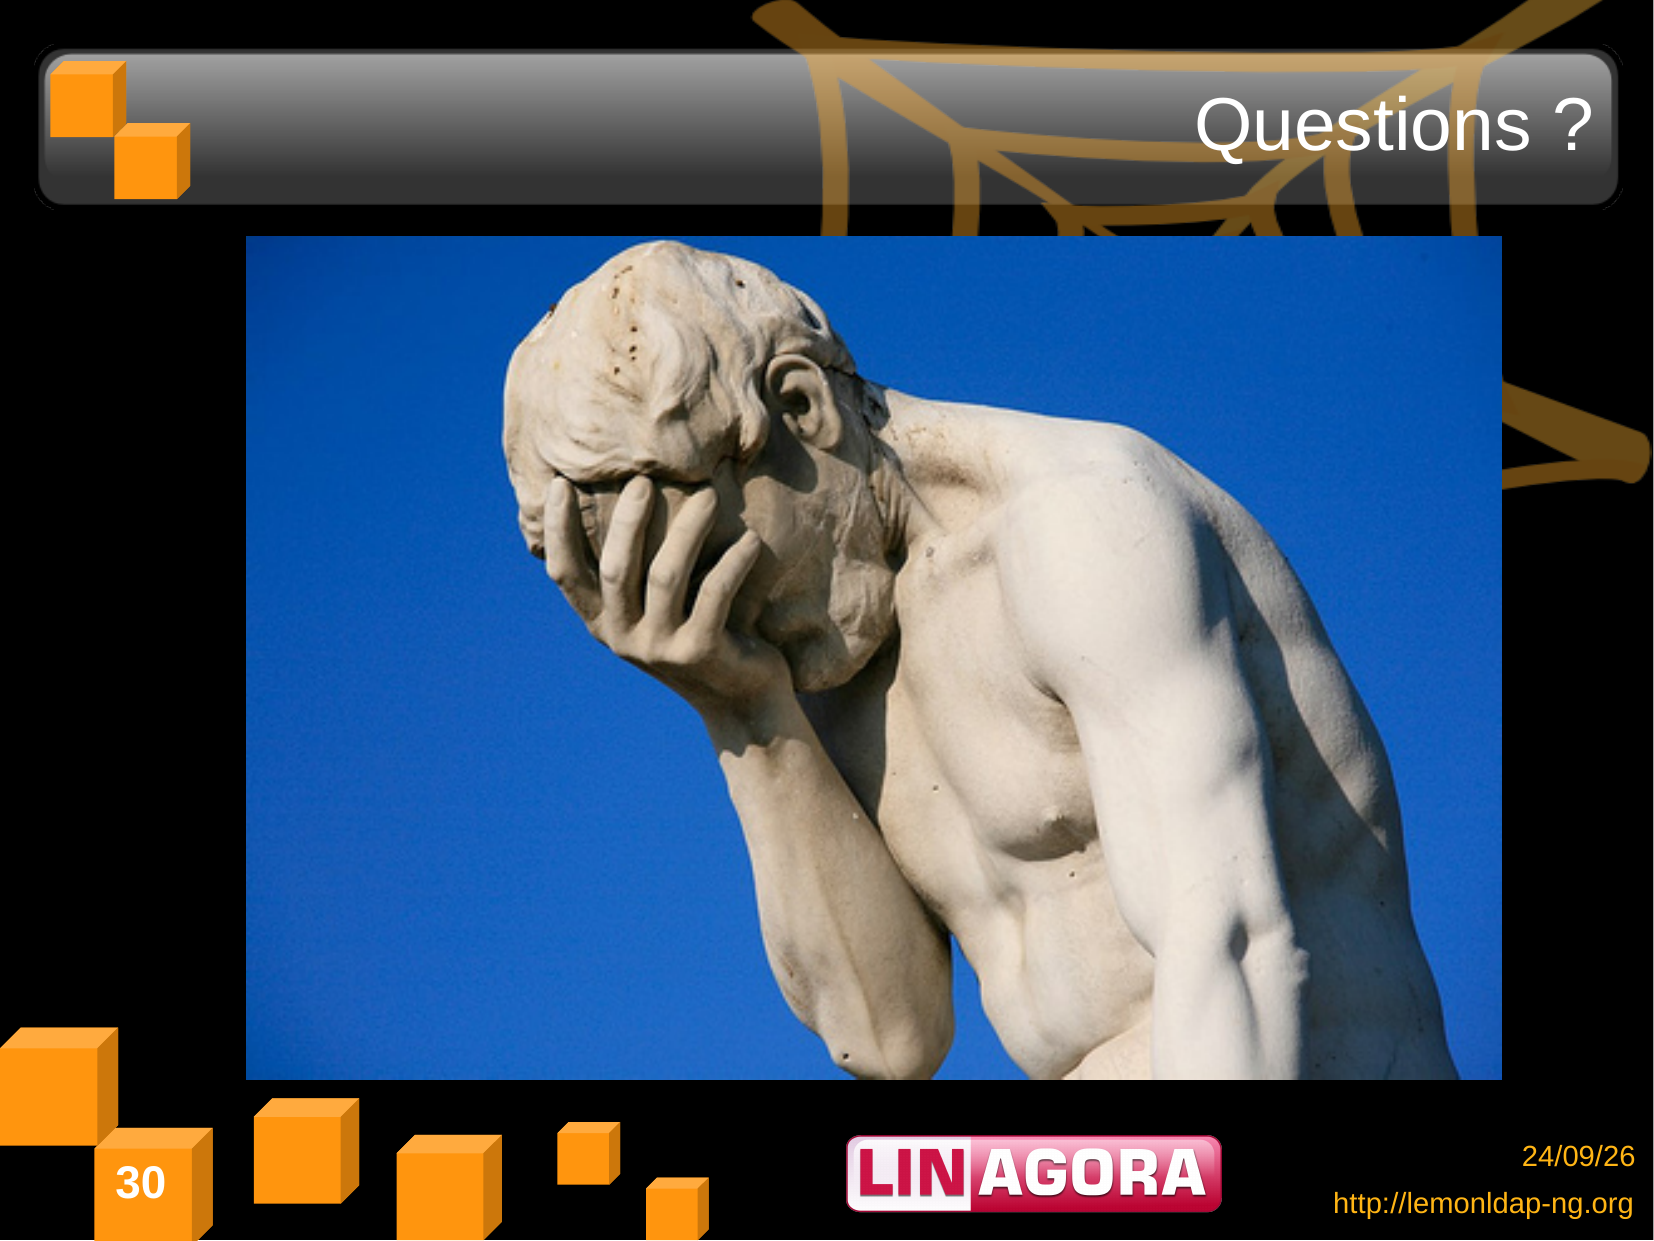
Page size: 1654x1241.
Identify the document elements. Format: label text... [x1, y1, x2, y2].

picture [246, 236, 1502, 1080]
picture [33, 43, 749, 211]
picture [838, 1121, 1229, 1241]
title Questions ? [177, 64, 1595, 184]
